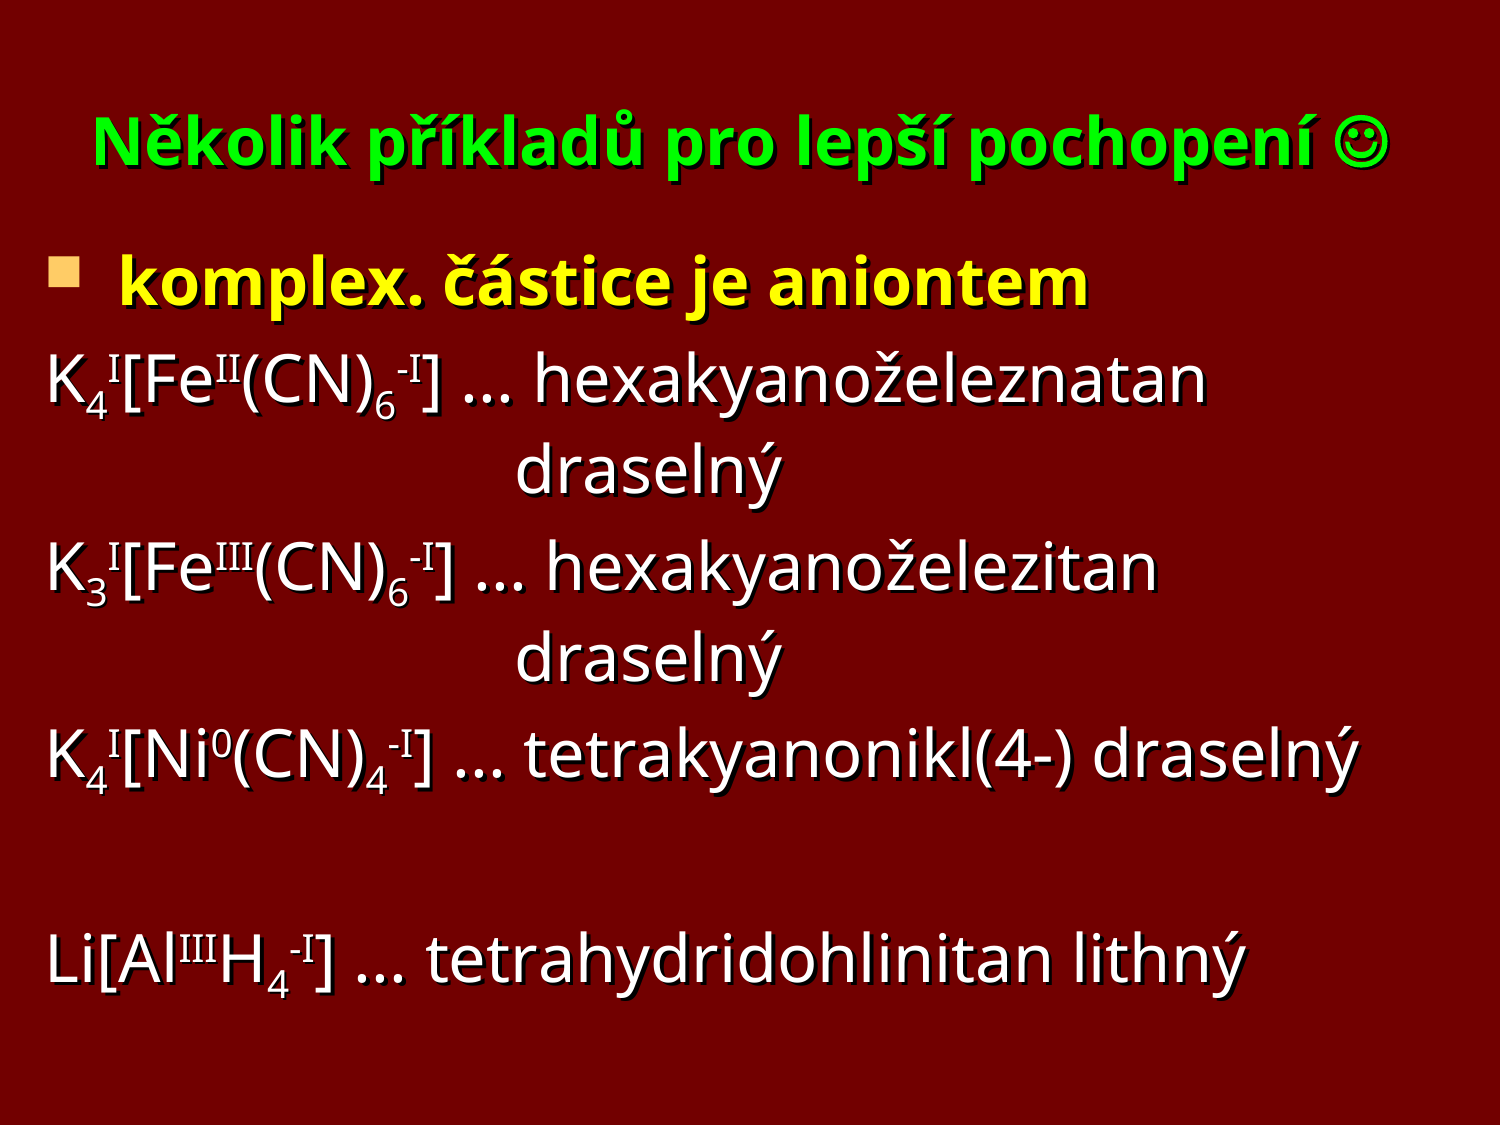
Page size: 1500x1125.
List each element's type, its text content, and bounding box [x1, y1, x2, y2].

title Několik příkladů pro lepší pochopení  [75, 45, 1426, 231]
list komplex. částice je aniontem K4I[FeII(CN)6-I] ... hexakyanoželeznatan draselný K3I[FeIII(CN)6-I] ... hexakyanoželezitan draselný K4I[Ni0(CN)4-I] ... tetrakyanonikl(4-) draselný Li[AlIIIH4-I] ... tetrahydridohlinitan lithný [29, 231, 1459, 1125]
